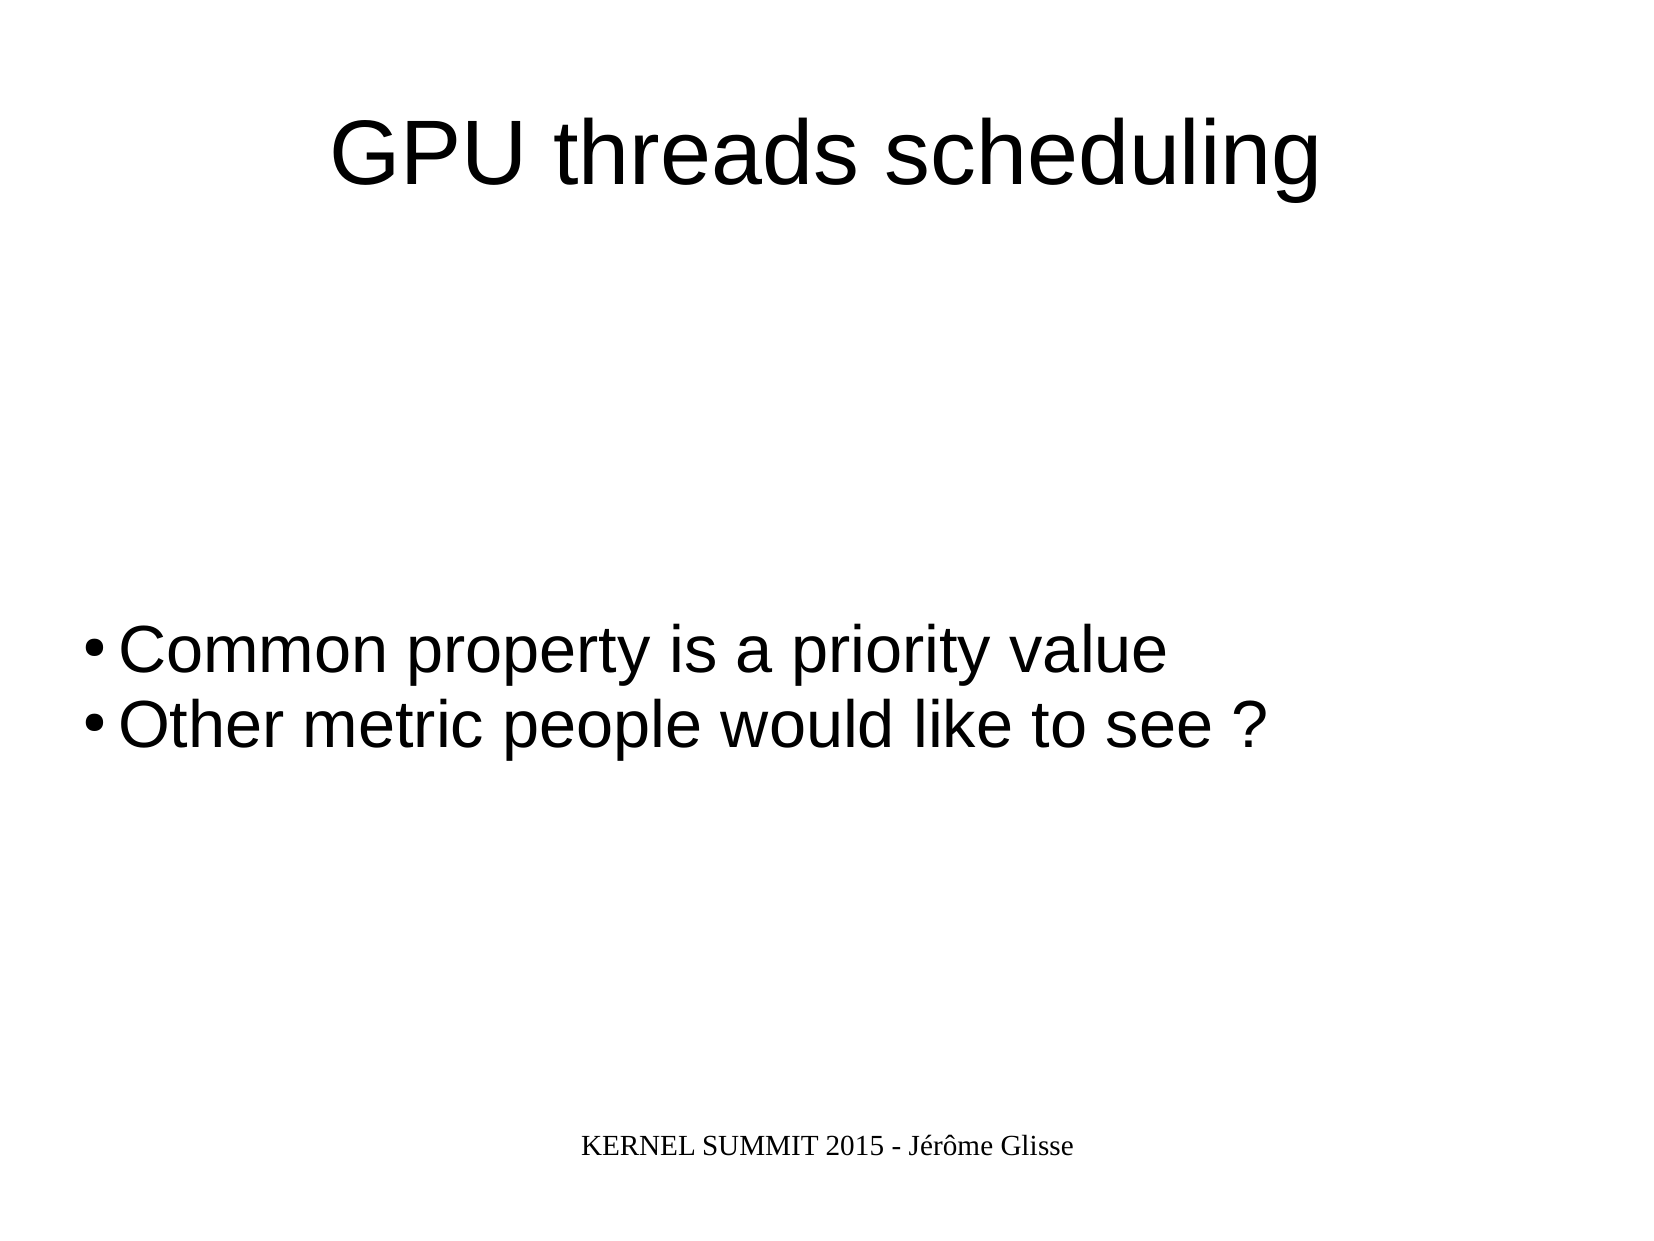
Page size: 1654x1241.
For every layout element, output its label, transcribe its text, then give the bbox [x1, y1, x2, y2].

title GPU threads scheduling [82, 49, 1571, 257]
subtitle Common property is a priority value Other metric people would like to see ? [82, 290, 1571, 1010]
